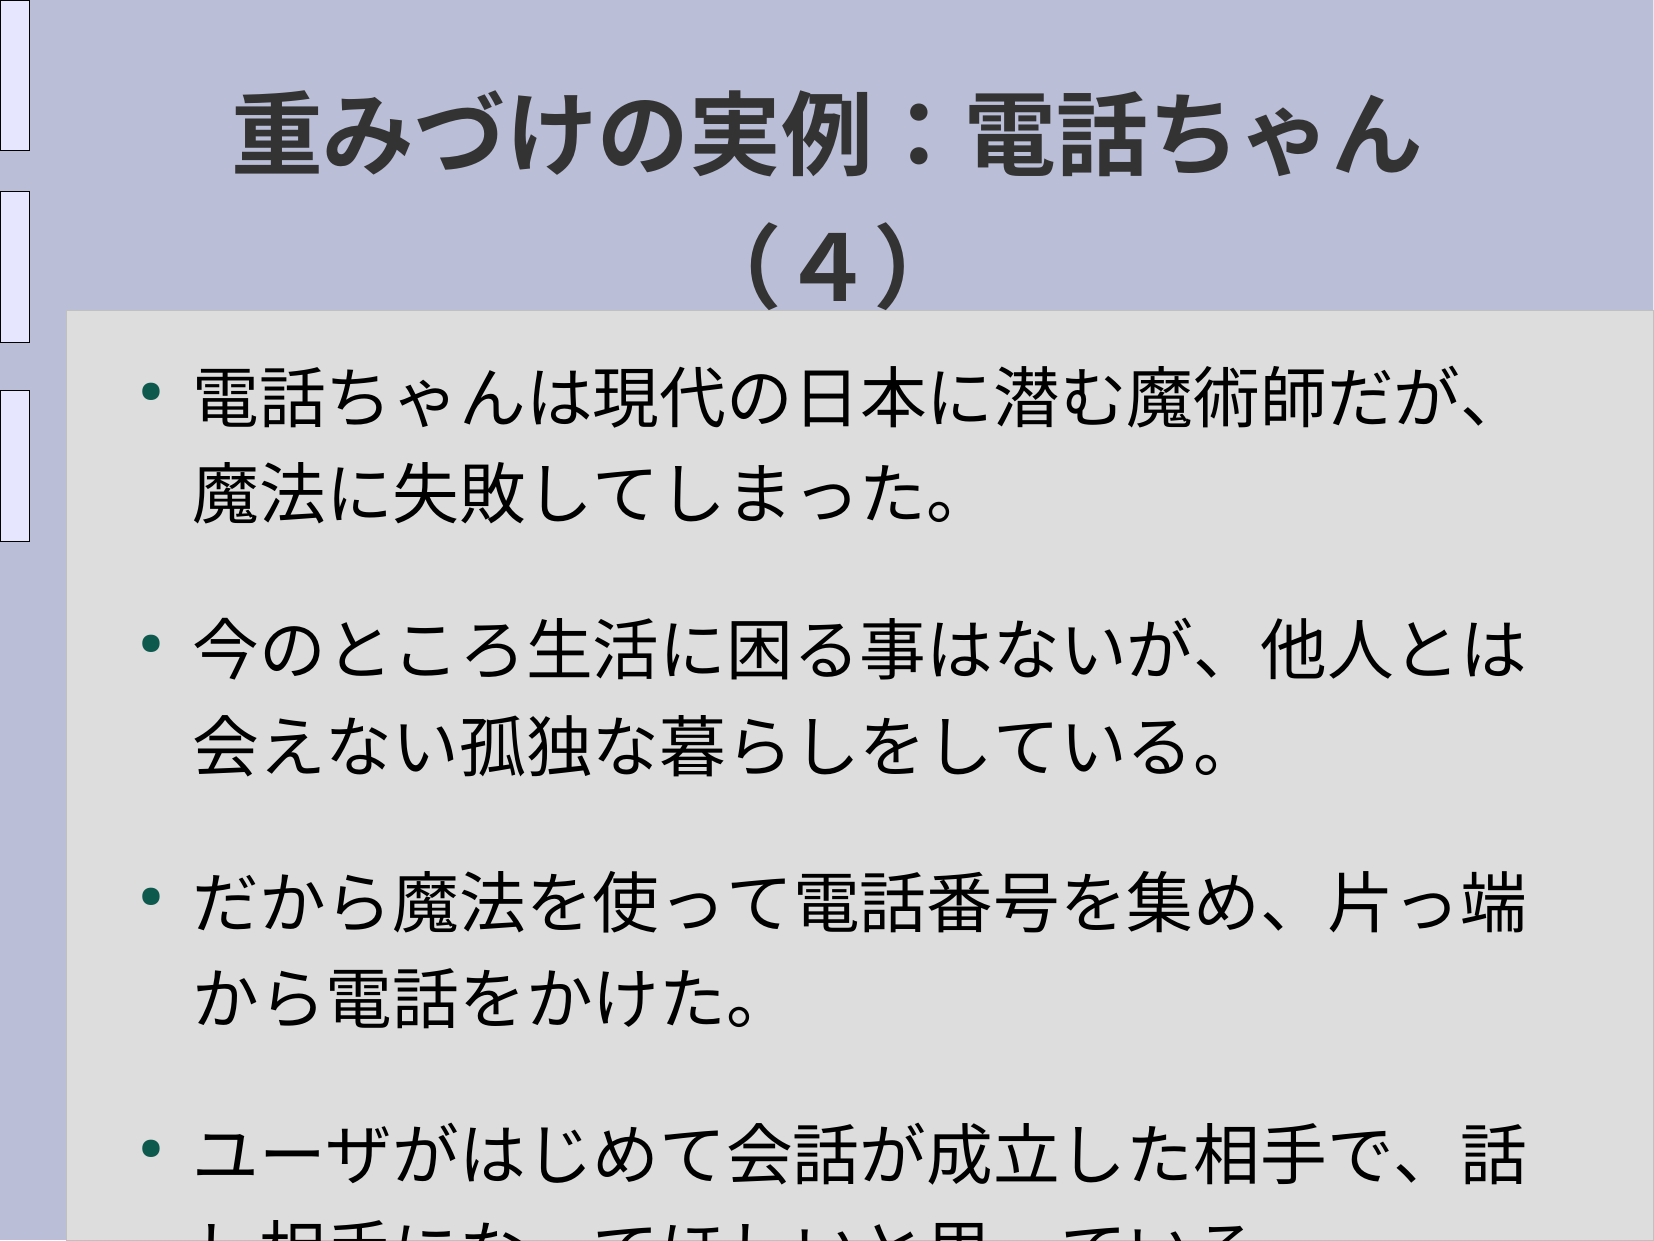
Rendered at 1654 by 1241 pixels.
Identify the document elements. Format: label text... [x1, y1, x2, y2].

list 電話ちゃんは現代の日本に潜む魔術師だが、魔法に失敗してしまった。 今のところ生活に困る事はないが、他人とは会えない孤独な暮らしをしている。 だから魔法を使って電話番号を集め、片っ端から電話をかけた。 ユーザがはじめて会話が成立した相手で、話し相手になってほしいと思っている。 [121, 344, 1534, 1127]
title 重みづけの実例：電話ちゃん（４） [121, 91, 1534, 299]
